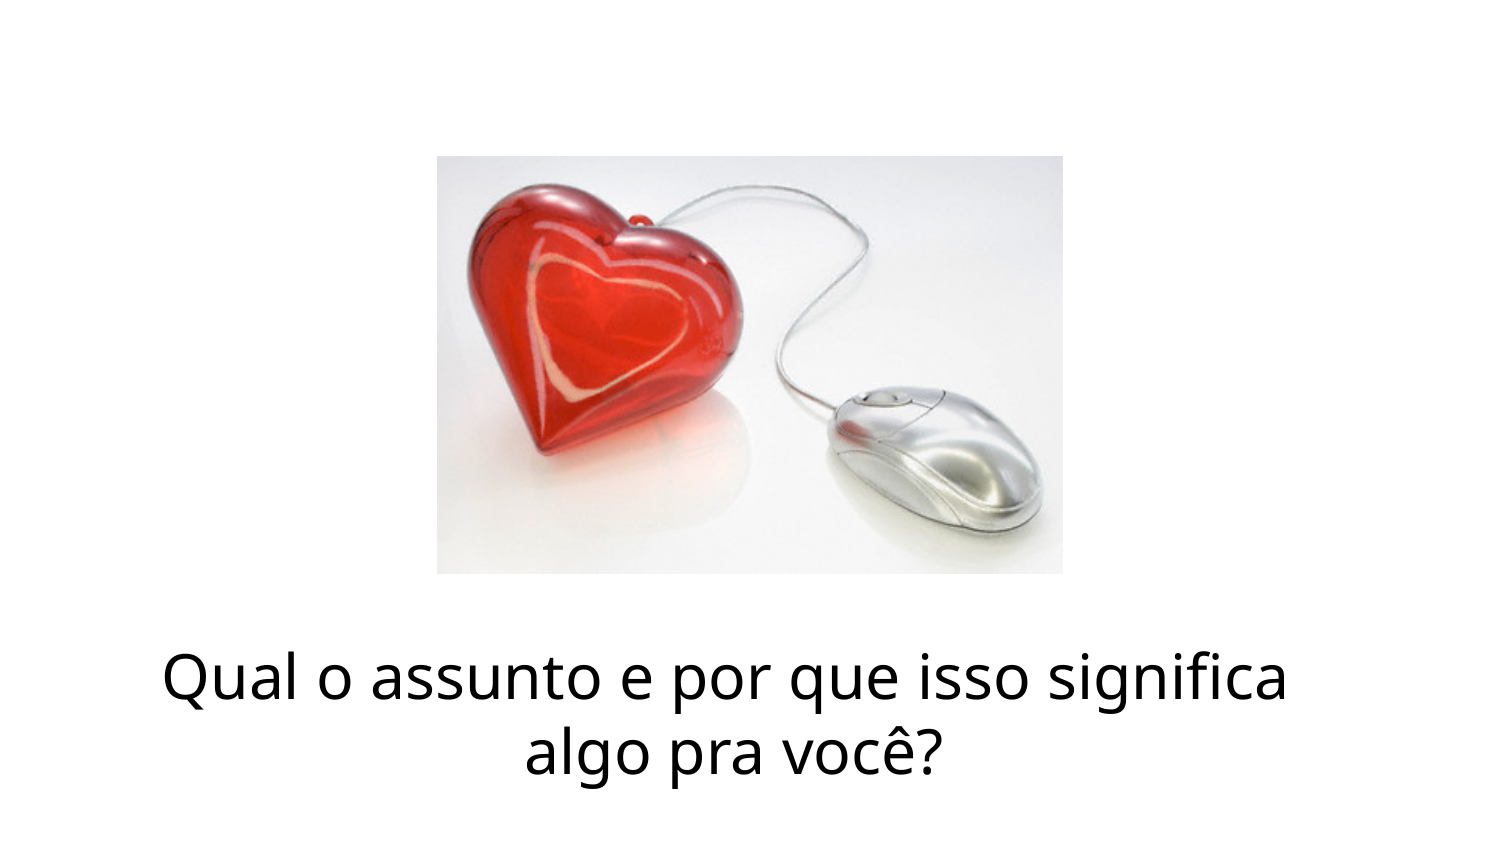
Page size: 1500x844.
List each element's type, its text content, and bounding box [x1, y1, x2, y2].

picture [437, 156, 1063, 574]
list Qual o assunto e por que isso significa algo pra você? [51, 630, 1418, 794]
